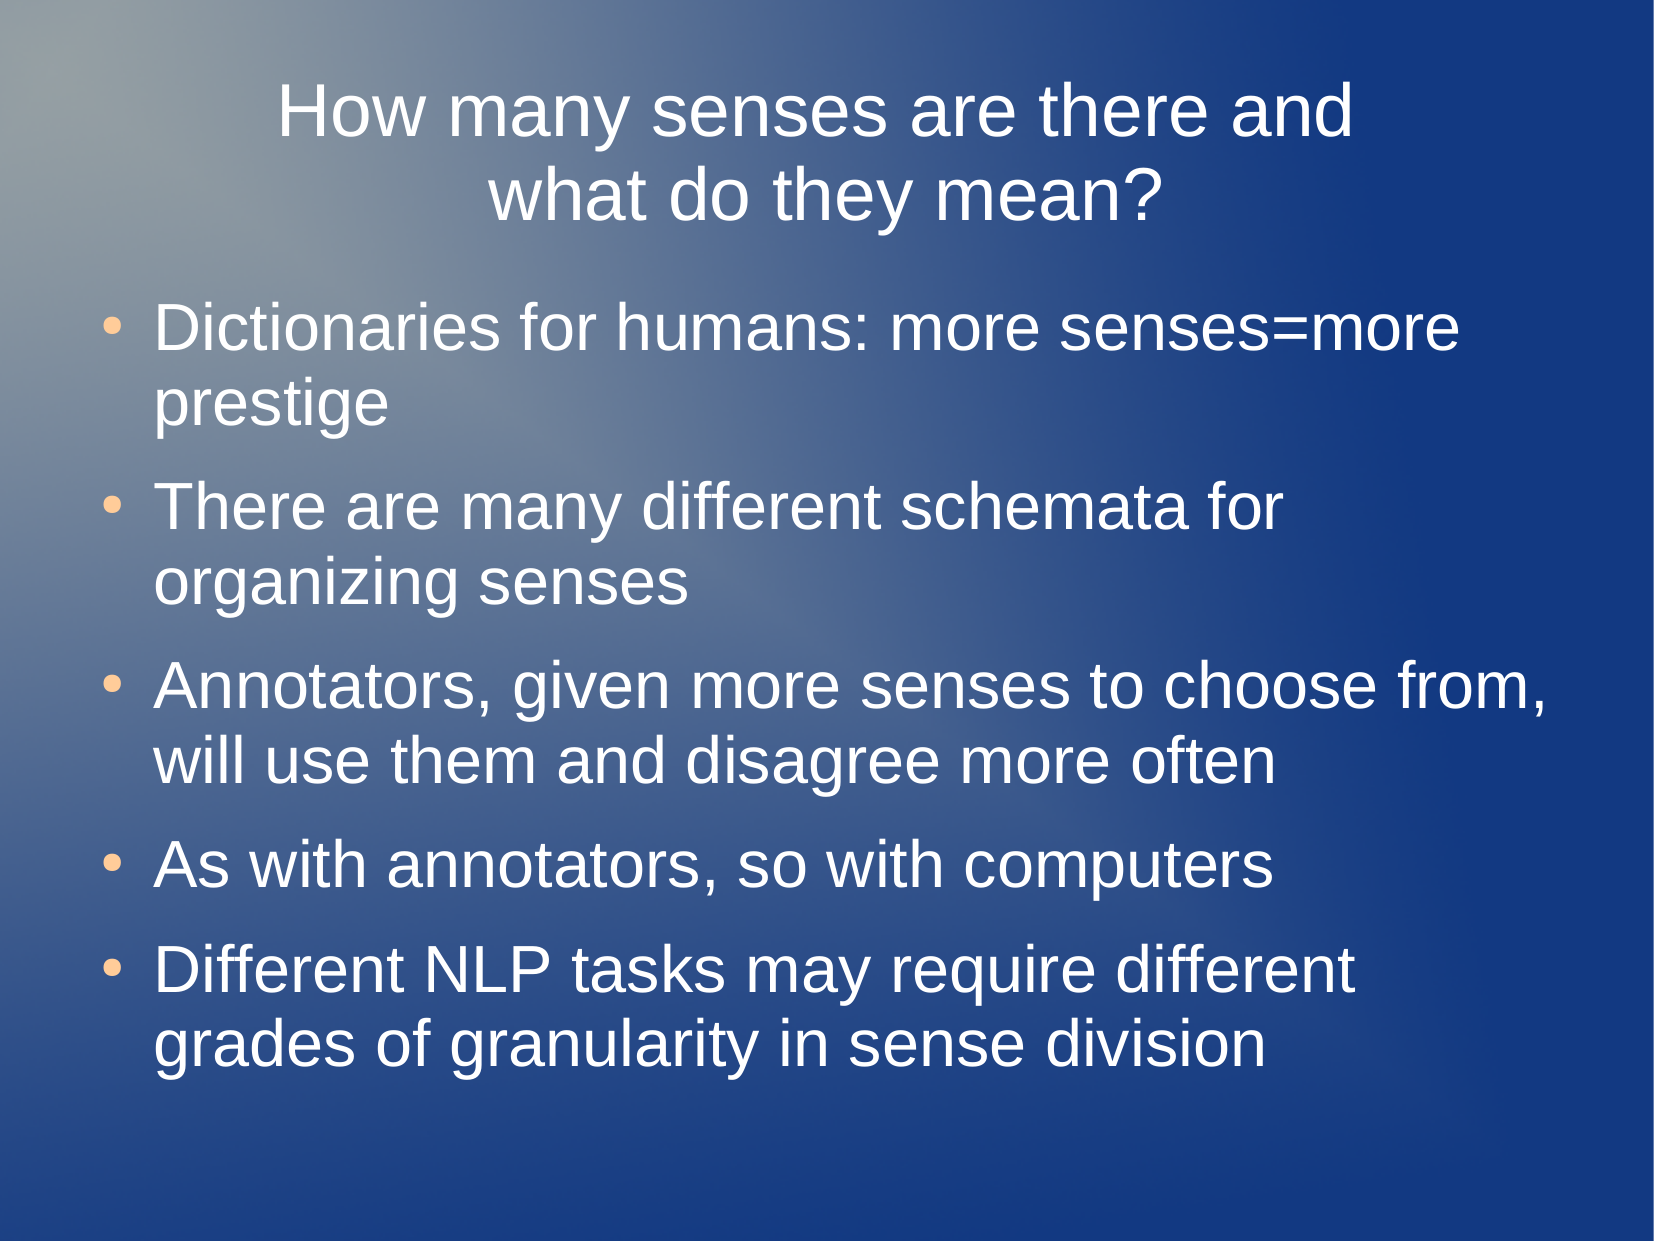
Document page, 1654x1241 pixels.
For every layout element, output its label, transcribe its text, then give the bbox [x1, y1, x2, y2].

title How many senses are there and what do they mean? [82, 56, 1571, 250]
picture [0, 0, 1654, 1241]
list Dictionaries for humans: more senses=more prestige There are many different schemata for organizing senses Annotators, given more senses to choose from, will use them and disagree more often As with annotators, so with computers Different NLP tasks may require different grades of granularity in sense division [82, 290, 1571, 1094]
